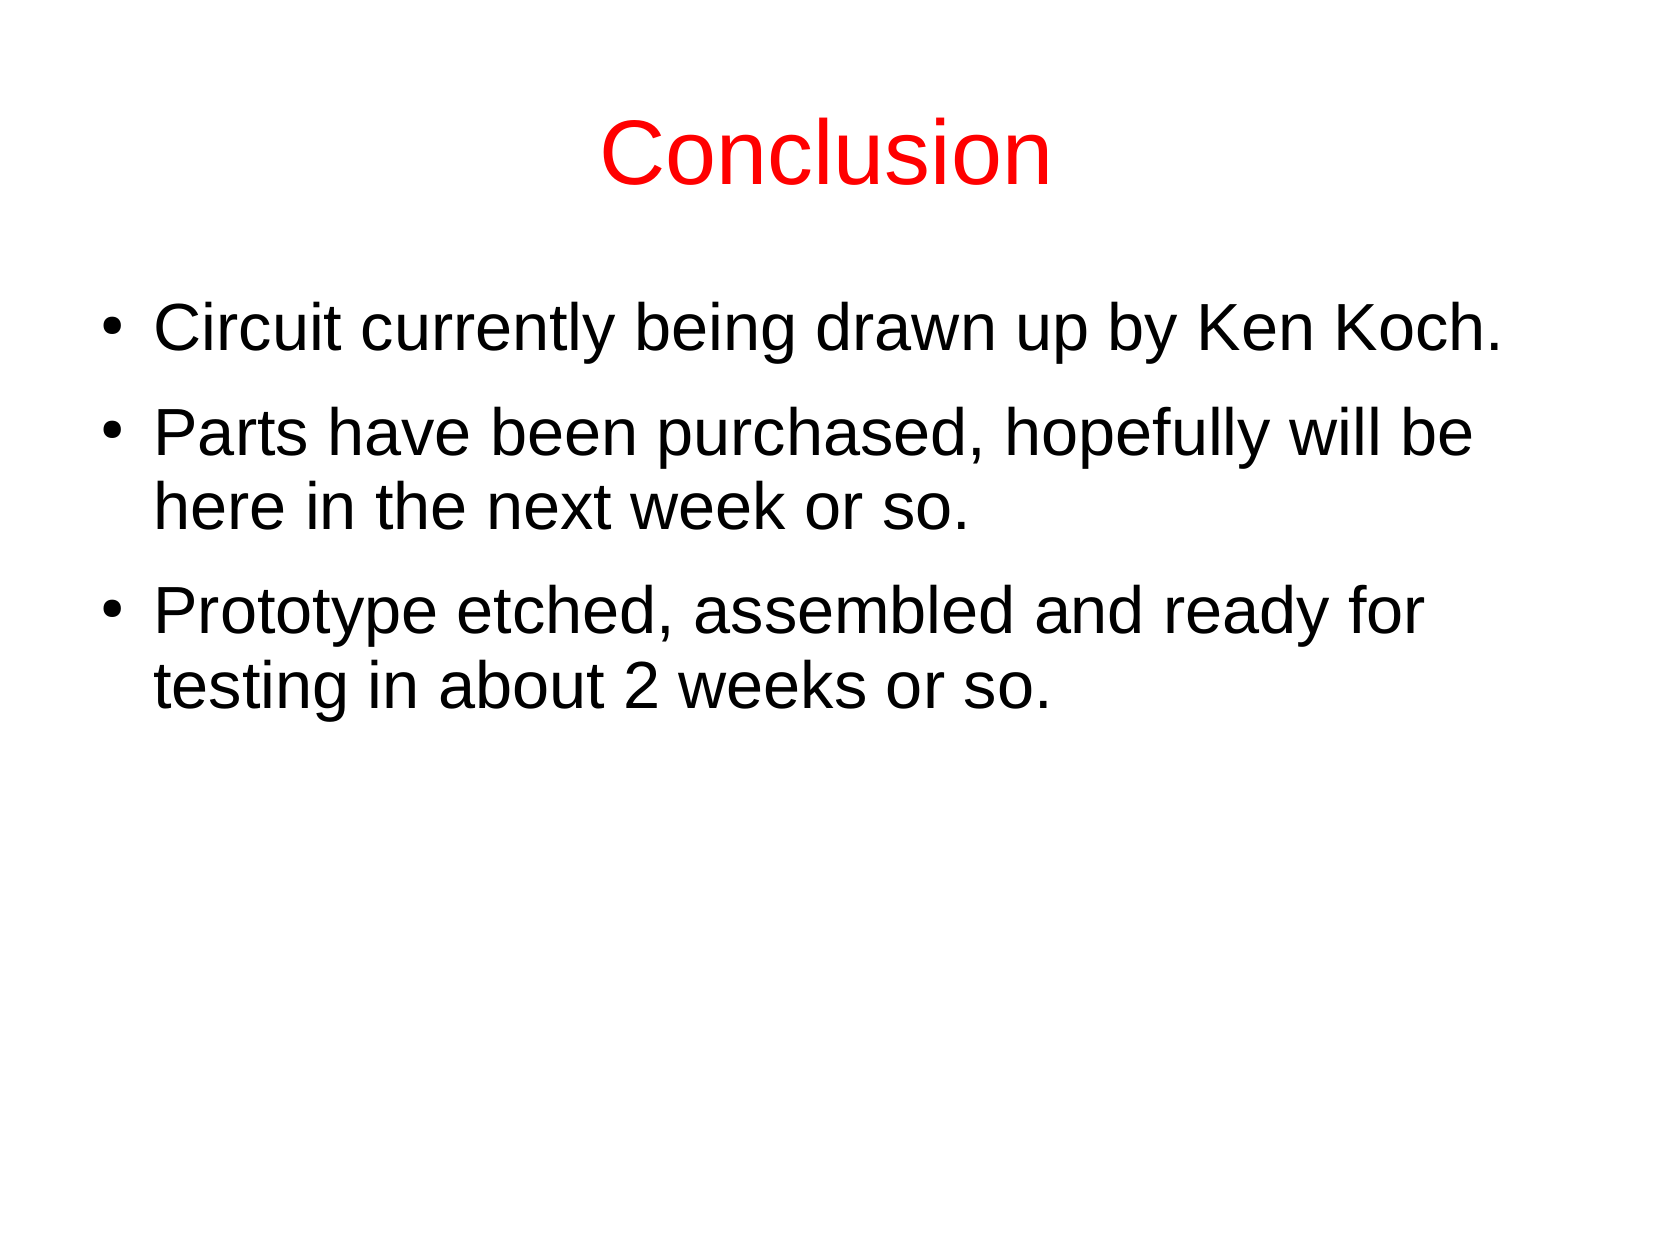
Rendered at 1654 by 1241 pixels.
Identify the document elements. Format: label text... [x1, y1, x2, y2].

title Conclusion [82, 49, 1571, 257]
list Circuit currently being drawn up by Ken Koch. Parts have been purchased, hopefully will be here in the next week or so. Prototype etched, assembled and ready for testing in about 2 weeks or so. [82, 290, 1571, 1094]
